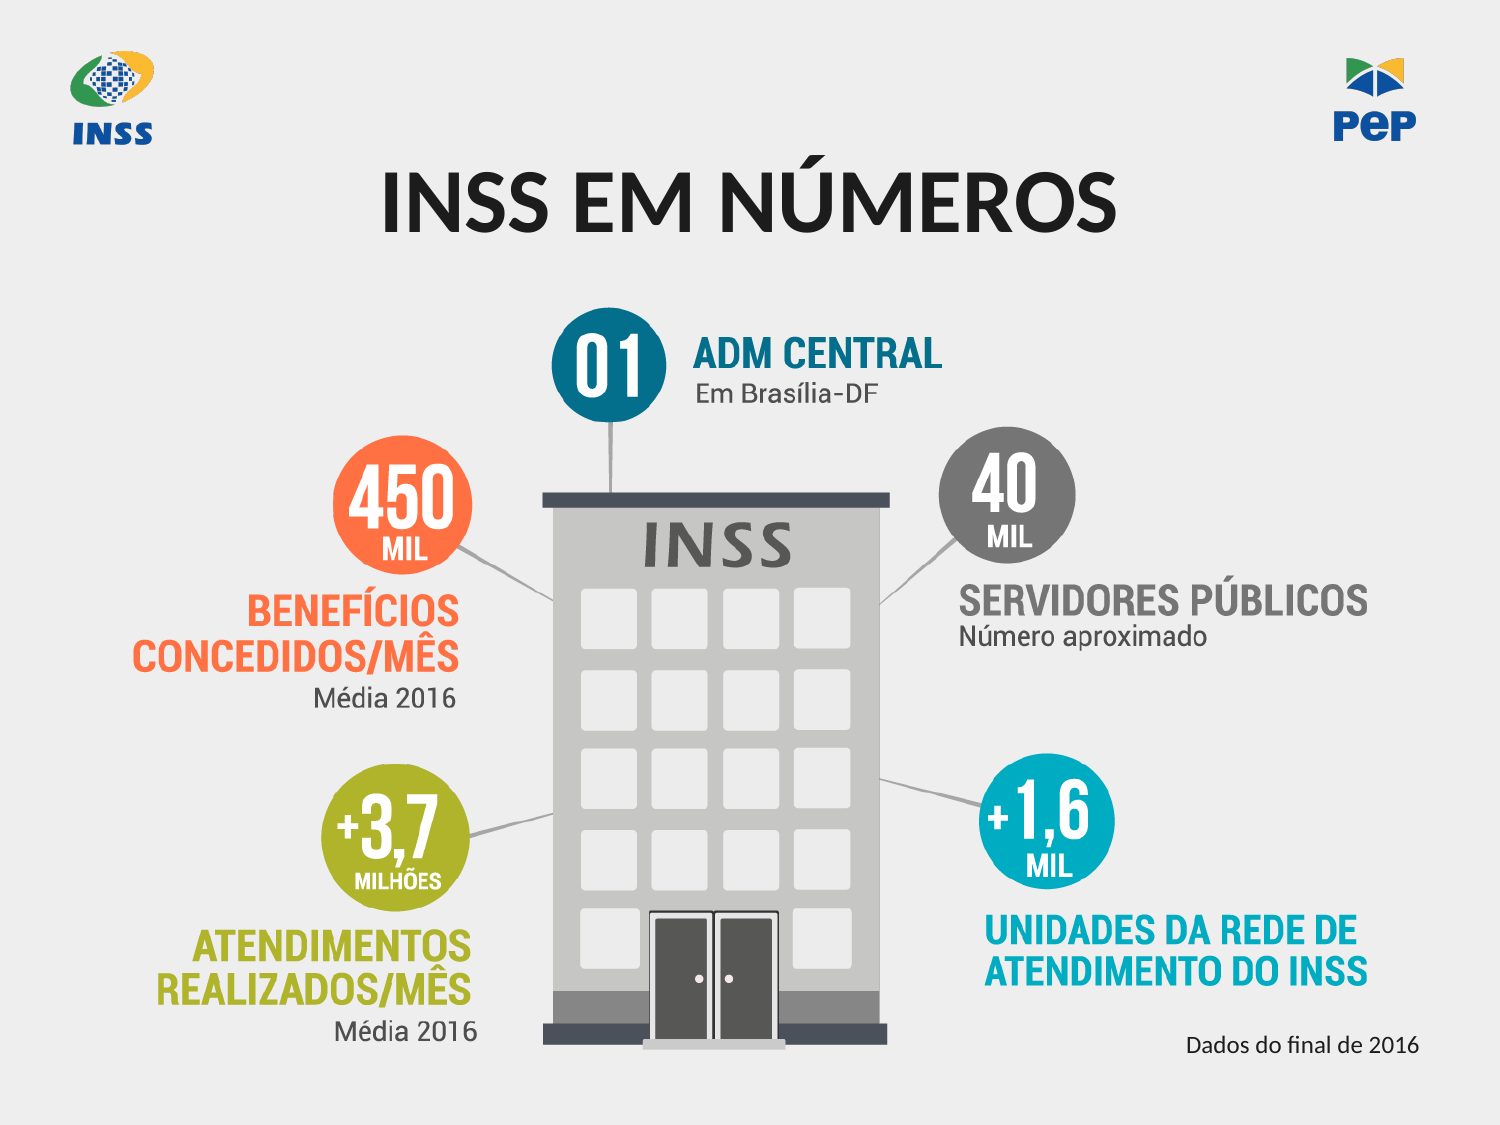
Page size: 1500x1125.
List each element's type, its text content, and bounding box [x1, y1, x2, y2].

picture [577, 334, 607, 397]
text_box Dados do final de 2016 [1080, 1021, 1436, 1067]
title INSS EM NÚMEROS [75, 147, 1426, 245]
picture [621, 334, 637, 396]
picture [133, 307, 1367, 1051]
picture [70, 51, 154, 145]
picture [1334, 58, 1416, 141]
